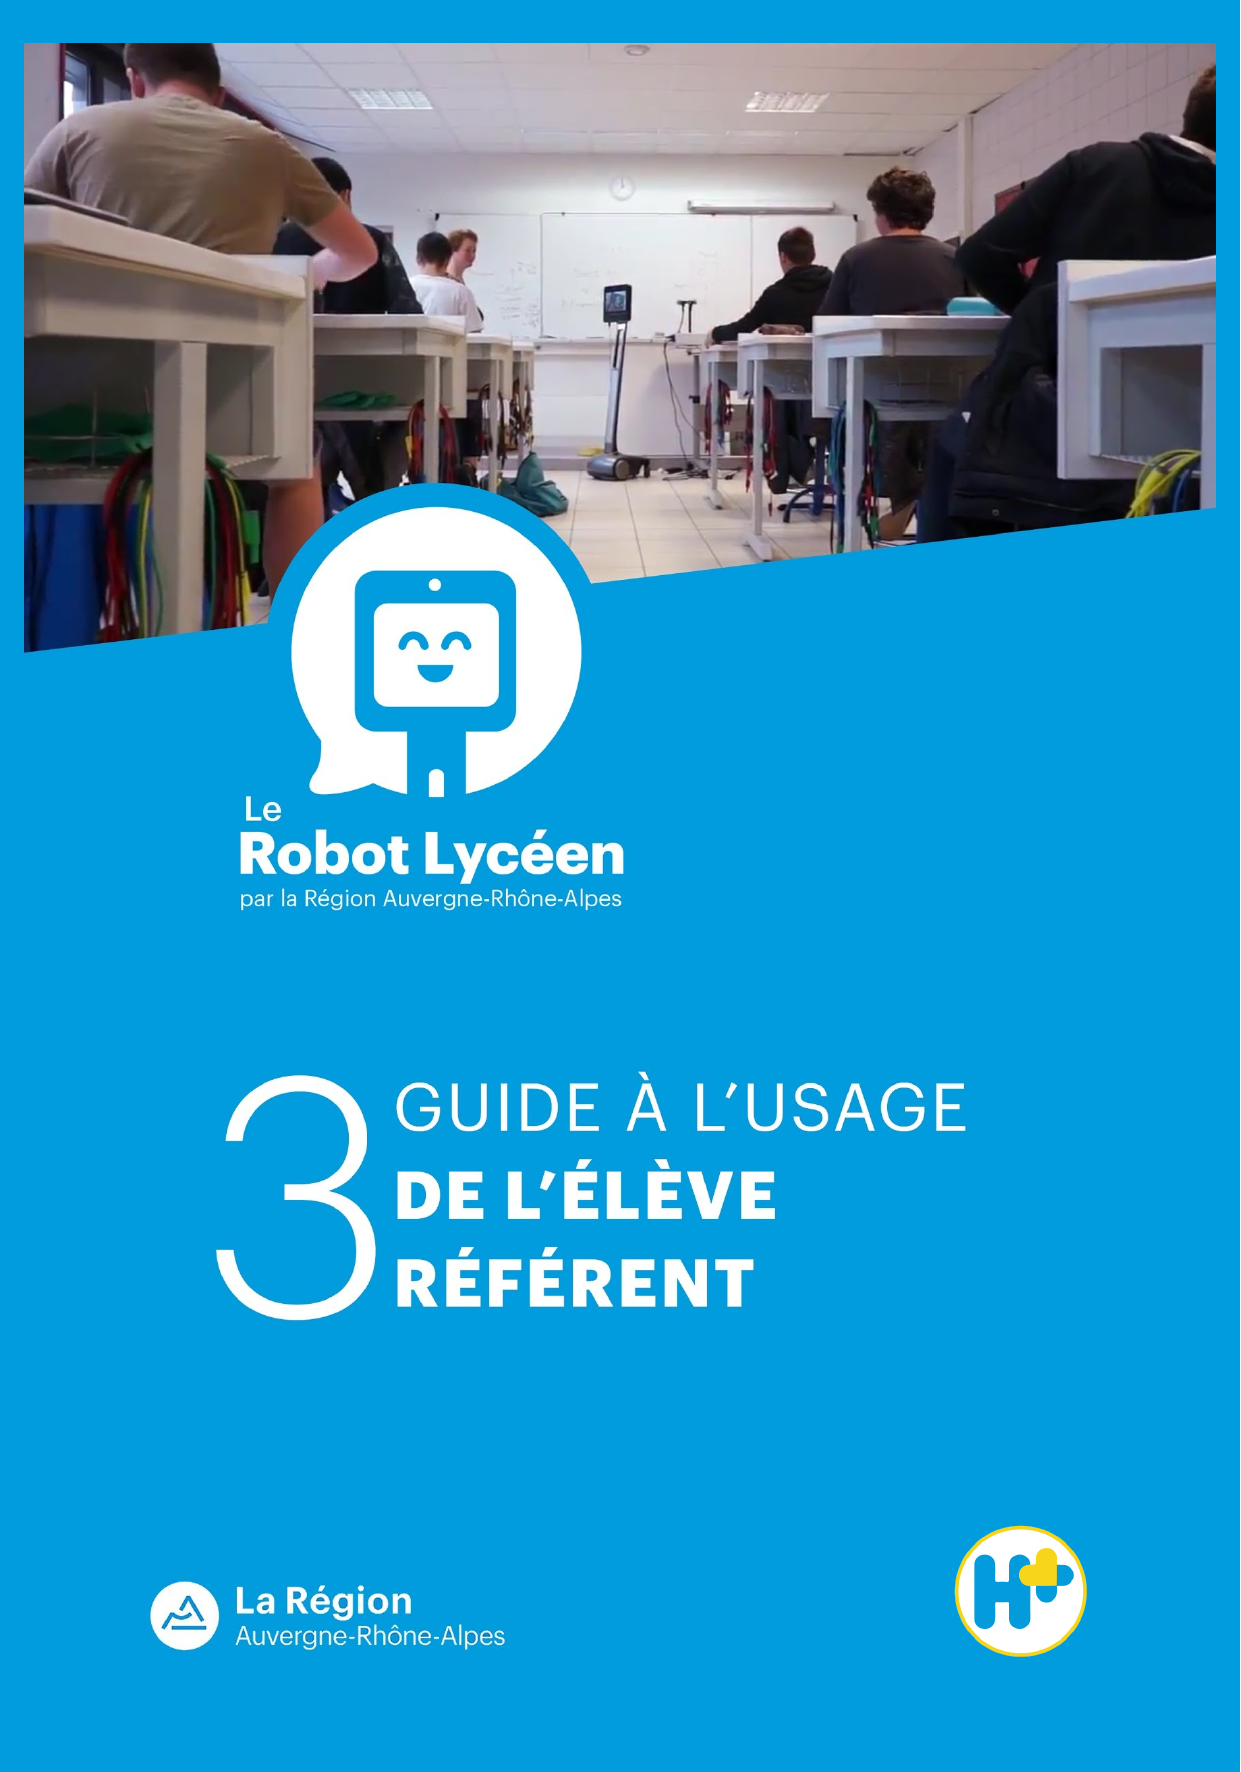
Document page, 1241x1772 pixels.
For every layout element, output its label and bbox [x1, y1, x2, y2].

picture [236, 1587, 253, 1614]
picture [253, 1632, 265, 1645]
picture [501, 1083, 507, 1131]
picture [621, 1259, 656, 1307]
picture [358, 1626, 371, 1644]
picture [306, 890, 316, 906]
picture [508, 1172, 540, 1219]
picture [836, 1083, 875, 1131]
picture [346, 894, 375, 906]
picture [267, 895, 273, 906]
picture [458, 894, 468, 906]
picture [392, 1594, 411, 1614]
picture [613, 894, 621, 906]
picture [399, 895, 409, 906]
picture [292, 507, 581, 794]
picture [655, 1159, 669, 1169]
picture [494, 1631, 504, 1645]
picture [319, 1631, 346, 1645]
picture [303, 1631, 316, 1650]
picture [545, 894, 562, 906]
picture [565, 890, 577, 906]
picture [564, 1159, 599, 1219]
picture [316, 829, 349, 875]
picture [715, 1259, 754, 1307]
picture [697, 1083, 725, 1131]
picture [263, 802, 281, 821]
picture [358, 1594, 364, 1614]
picture [444, 894, 455, 910]
picture [374, 1625, 431, 1645]
picture [278, 843, 311, 875]
picture [25, 44, 1215, 652]
picture [374, 603, 499, 707]
picture [311, 1594, 330, 1614]
picture [429, 579, 441, 591]
picture [257, 1593, 274, 1614]
picture [492, 890, 502, 906]
picture [687, 1171, 733, 1219]
picture [506, 889, 529, 906]
picture [246, 796, 261, 821]
picture [521, 1083, 558, 1131]
picture [241, 832, 276, 874]
picture [487, 843, 588, 875]
picture [425, 832, 454, 874]
picture [449, 1172, 483, 1219]
picture [534, 829, 546, 840]
picture [664, 1259, 707, 1307]
picture [150, 1582, 219, 1650]
picture [881, 1083, 925, 1132]
picture [454, 843, 486, 884]
picture [726, 1083, 736, 1098]
picture [295, 1631, 301, 1644]
picture [530, 1247, 564, 1307]
picture [591, 843, 623, 874]
picture [368, 1593, 388, 1614]
picture [446, 1247, 481, 1307]
picture [397, 1172, 440, 1219]
picture [396, 1083, 440, 1131]
picture [236, 1626, 251, 1644]
picture [216, 1075, 376, 1320]
picture [412, 894, 441, 906]
picture [936, 1083, 965, 1131]
picture [267, 1631, 292, 1645]
picture [489, 1259, 522, 1307]
picture [581, 889, 610, 910]
picture [741, 1172, 775, 1219]
picture [352, 843, 386, 875]
picture [955, 1526, 1086, 1656]
picture [607, 1172, 639, 1219]
picture [397, 1259, 437, 1307]
picture [532, 895, 542, 906]
picture [570, 1083, 599, 1131]
picture [241, 894, 264, 909]
picture [573, 1259, 612, 1307]
picture [287, 895, 296, 906]
picture [319, 893, 343, 911]
picture [333, 1593, 353, 1621]
picture [471, 894, 482, 906]
picture [627, 1083, 666, 1131]
picture [748, 1083, 783, 1131]
picture [287, 1587, 308, 1614]
picture [388, 836, 409, 875]
picture [465, 1631, 492, 1649]
picture [648, 1171, 682, 1219]
picture [794, 1083, 828, 1131]
picture [384, 890, 396, 906]
picture [429, 769, 444, 797]
picture [442, 1625, 462, 1645]
picture [540, 1171, 555, 1190]
picture [639, 1071, 648, 1080]
picture [452, 1083, 487, 1131]
